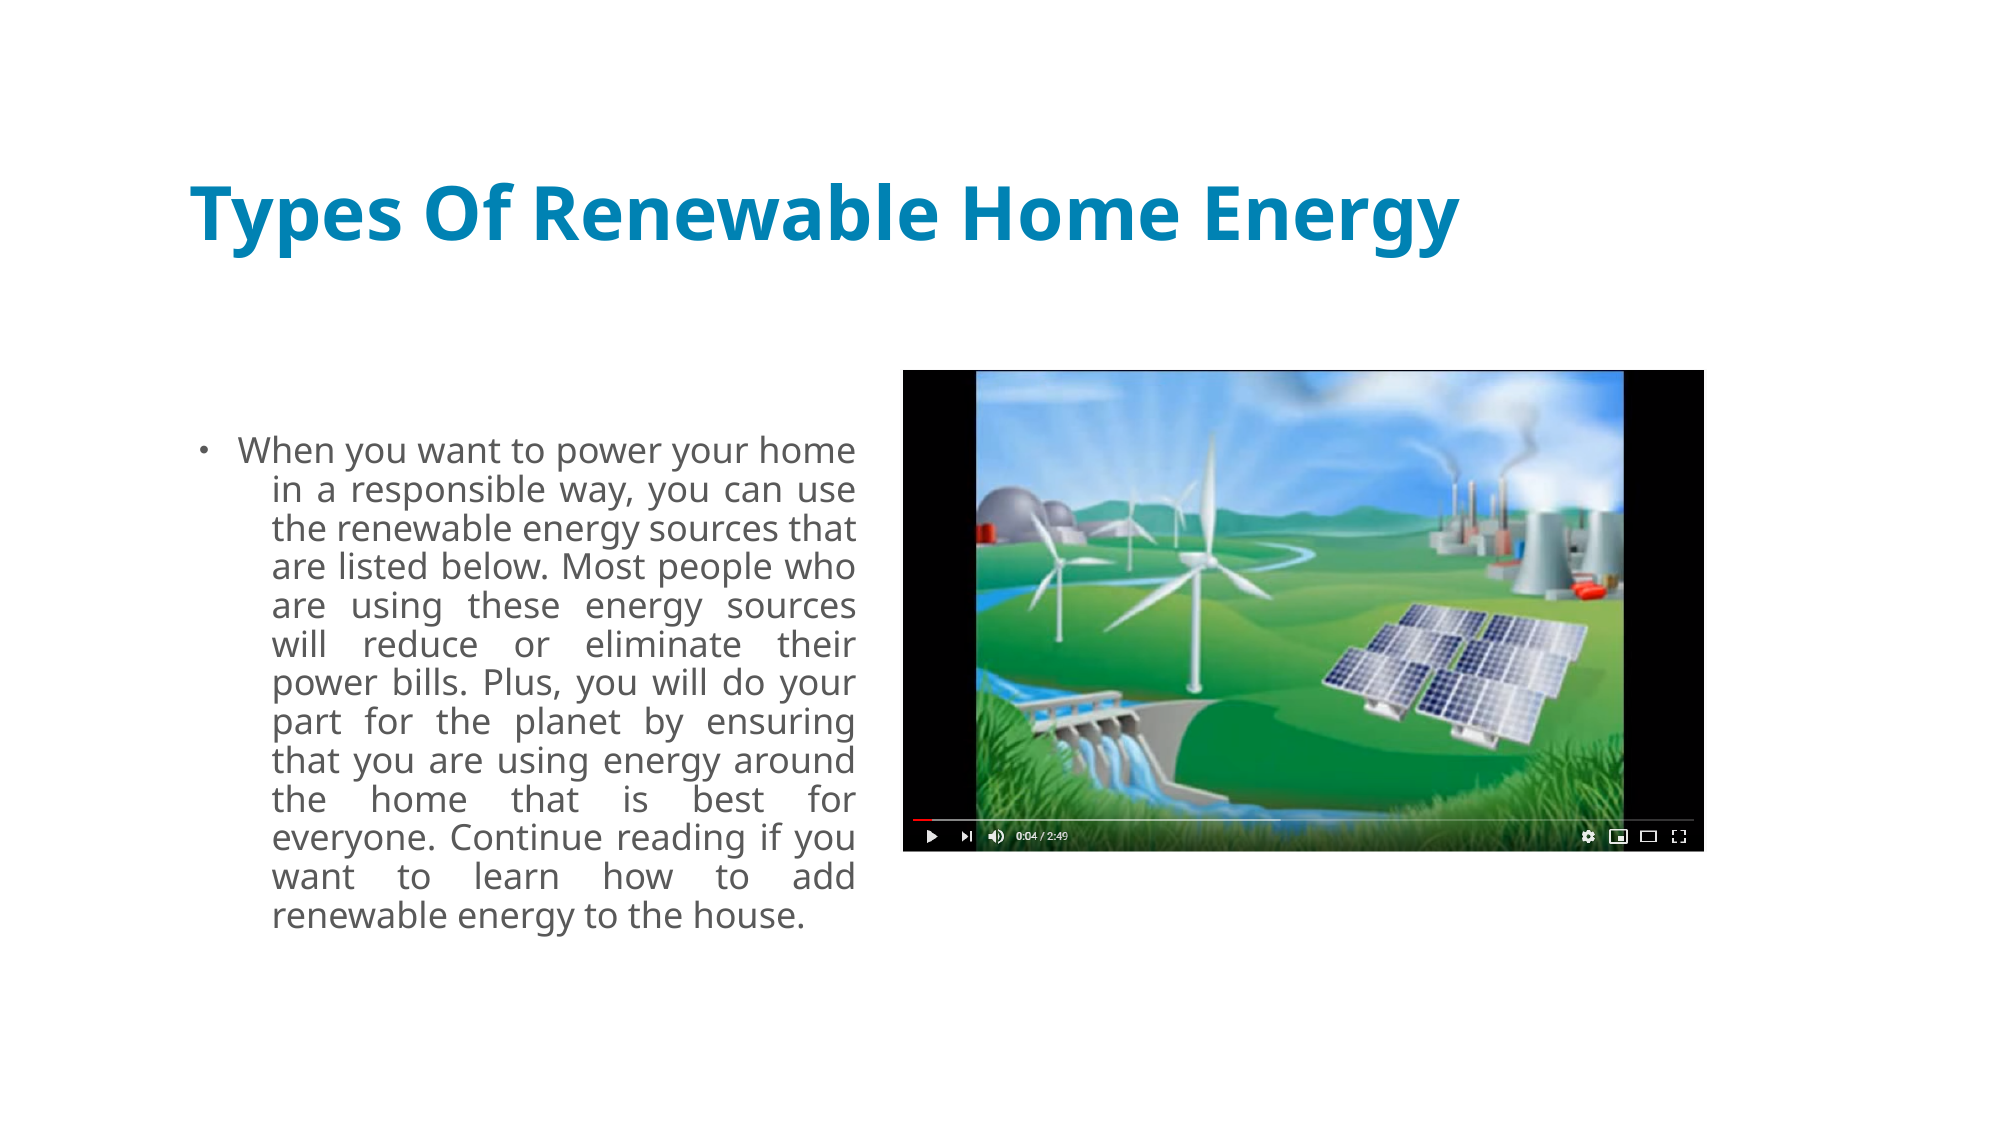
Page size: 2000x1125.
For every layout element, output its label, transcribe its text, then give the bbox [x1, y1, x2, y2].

title Types Of Renewable Home Energy [174, 87, 1600, 263]
list When you want to power your home in a responsible way, you can use the renewable energy sources that are listed below. Most people who are using these energy sources will reduce or eliminate their power bills. Plus, you will do your part for the planet by ensuring that you are using energy around the home that is best for everyone. Continue reading if you want to learn how to add renewable energy to the house. [174, 425, 873, 988]
picture [900, 369, 1707, 852]
